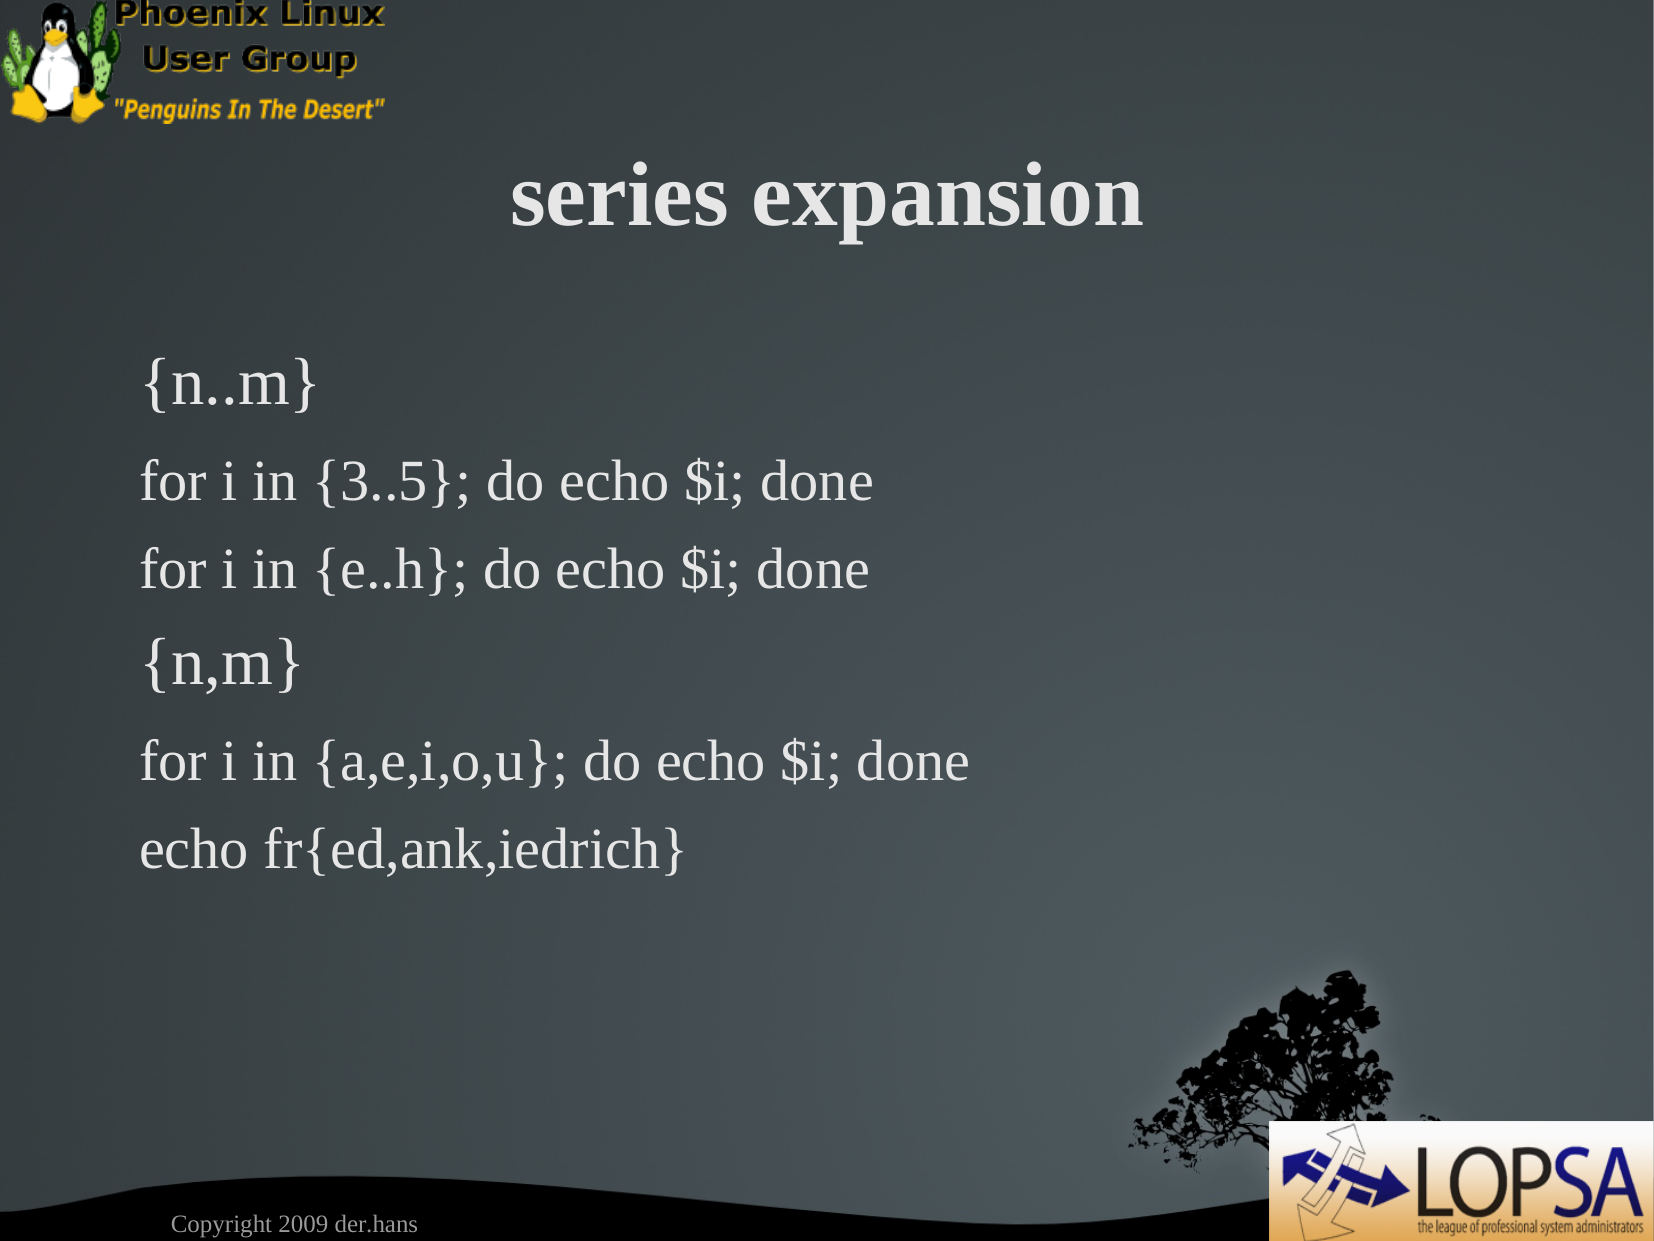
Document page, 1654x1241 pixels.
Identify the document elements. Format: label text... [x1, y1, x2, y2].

picture [0, 0, 1654, 1241]
list {n..m} for i in {3..5}; do echo $i; done for i in {e..h}; do echo $i; done {n,m} for i in {a,e,i,o,u}; do echo $i; done echo fr{ed,ank,iedrich} [121, 344, 1534, 1127]
title series expansion [121, 91, 1534, 299]
